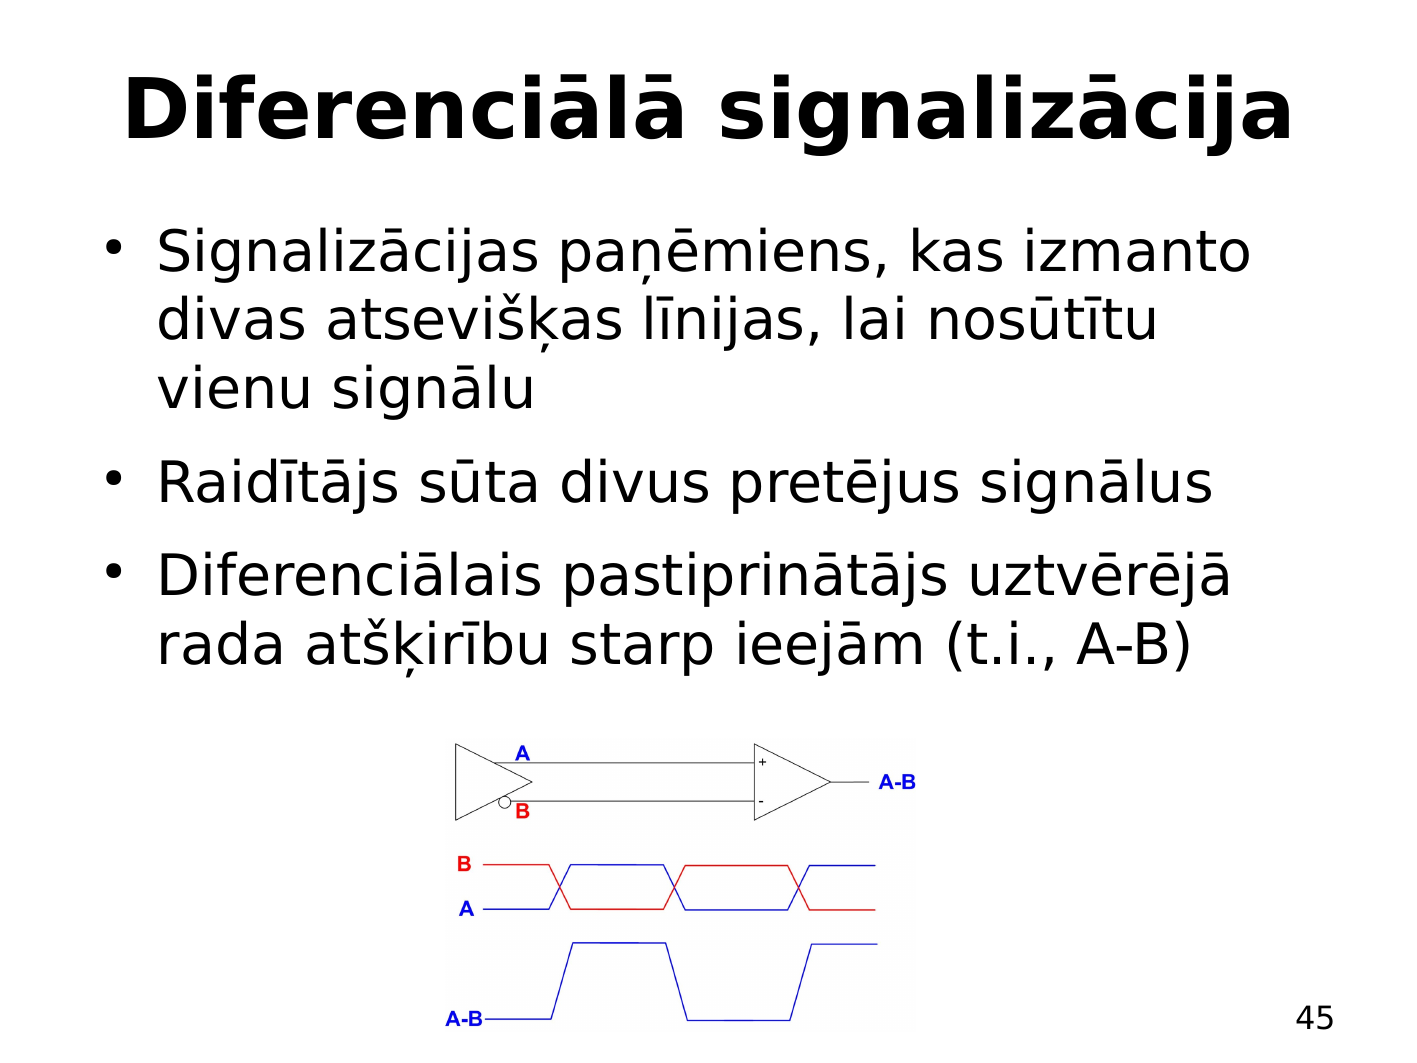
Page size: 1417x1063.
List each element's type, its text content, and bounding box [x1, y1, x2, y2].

list Signalizācijas paņēmiens, kas izmanto divas atsevišķas līnijas, lai nosūtītu vienu signālu Raidītājs sūta divus pretējus signālus Diferenciālais pastiprinātājs uztvērējā rada atšķirību starp ieejām (t.i., A-B) [70, 206, 1346, 543]
title Diferenciālā signalizācija [70, 42, 1346, 168]
picture [445, 738, 916, 1033]
